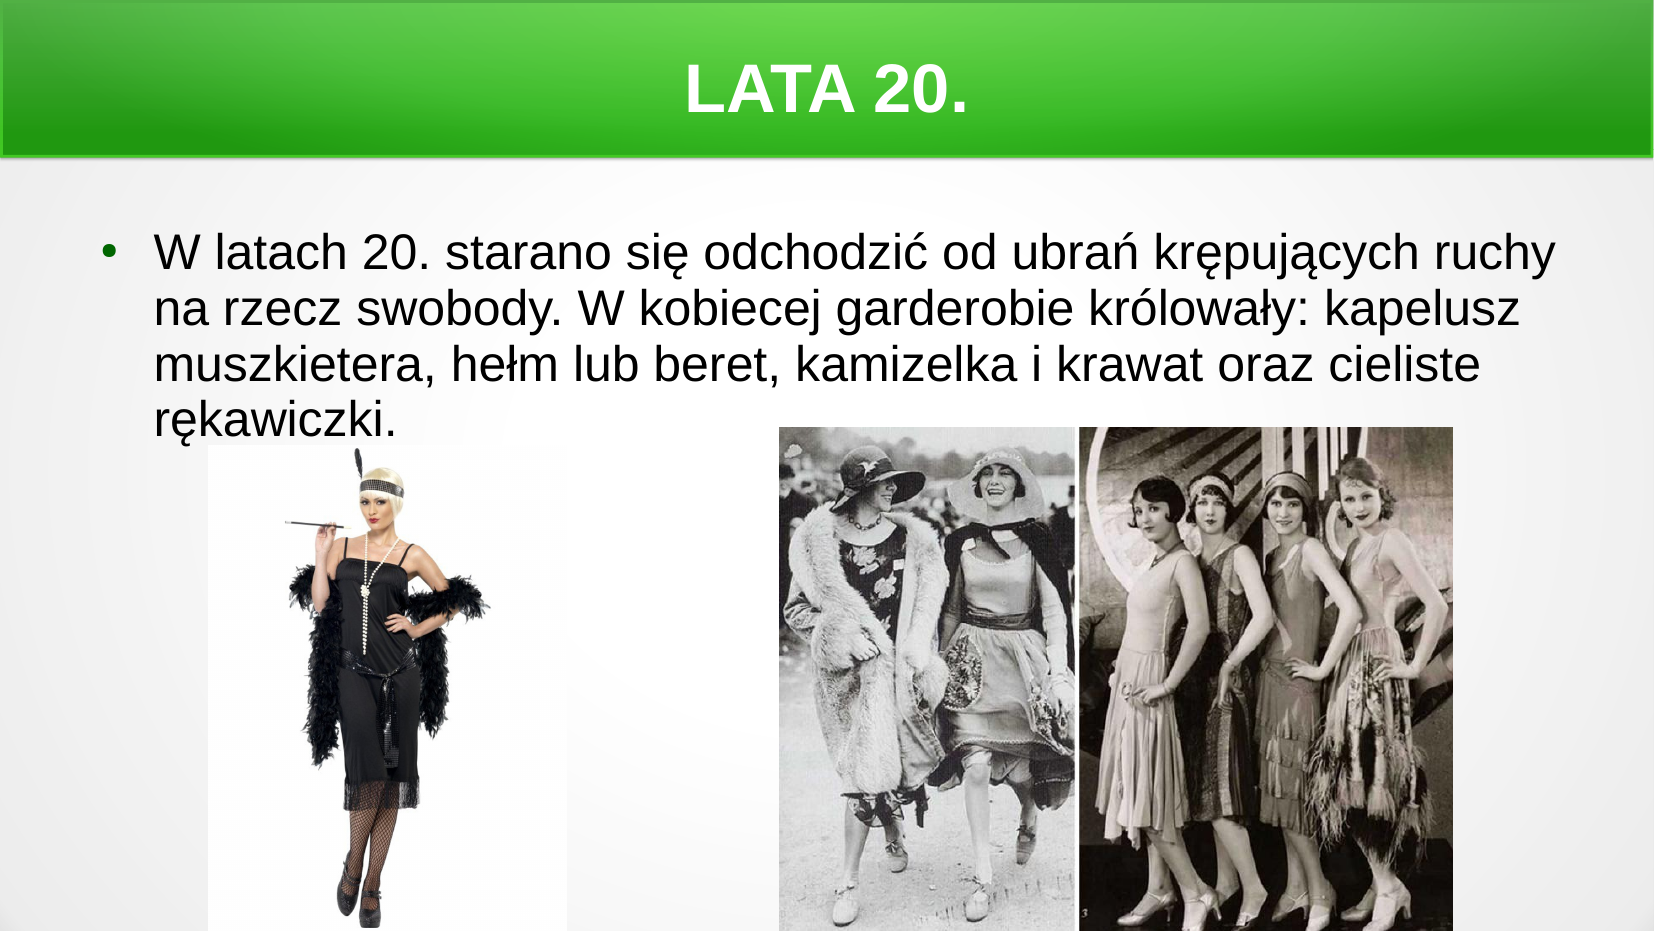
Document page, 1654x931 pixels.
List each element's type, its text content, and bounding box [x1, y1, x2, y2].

list W latach 20. starano się odchodzić od ubrań krępujących ruchy na rzecz swobody. W kobiecej garderobie królowały: kapelusz muszkietera, hełm lub beret, kamizelka i krawat oraz cieliste rękawiczki. [82, 224, 1571, 764]
picture [779, 427, 1453, 931]
picture [208, 445, 567, 931]
title LATA 20. [82, 35, 1571, 142]
